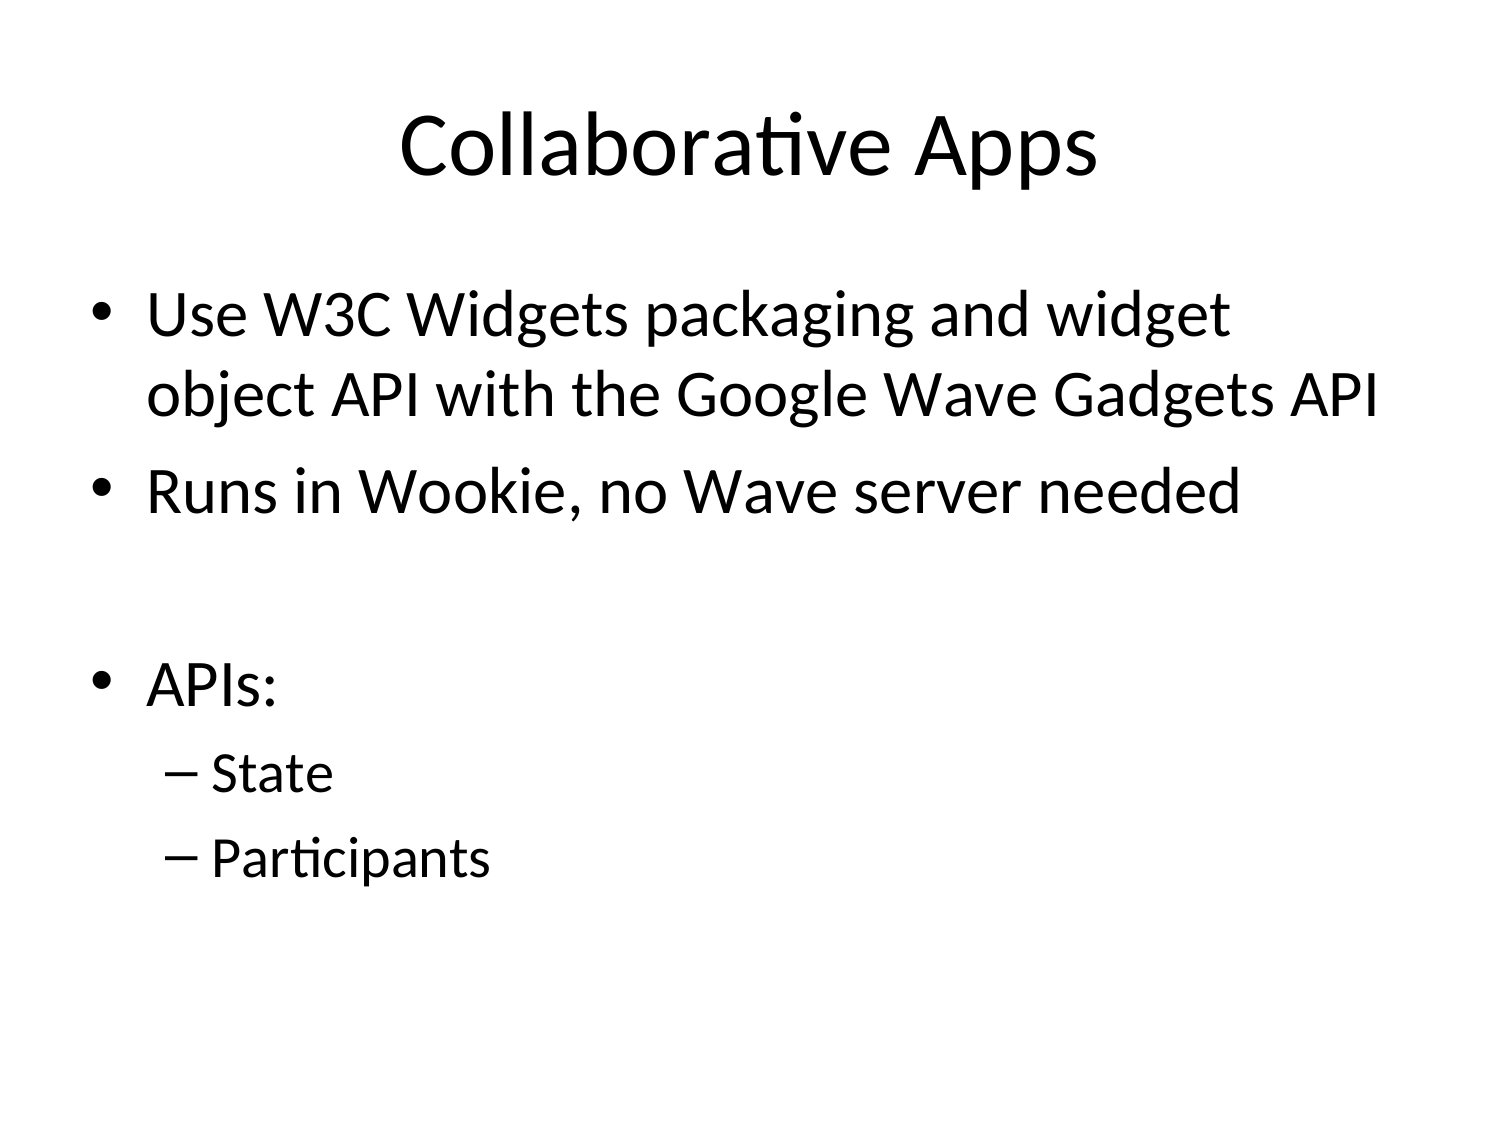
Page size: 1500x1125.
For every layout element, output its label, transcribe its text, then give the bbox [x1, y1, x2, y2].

list Use W3C Widgets packaging and widget object API with the Google Wave Gadgets API Runs in Wookie, no Wave server needed APIs: State Participants [75, 262, 1426, 1006]
title Collaborative Apps [75, 45, 1426, 233]
